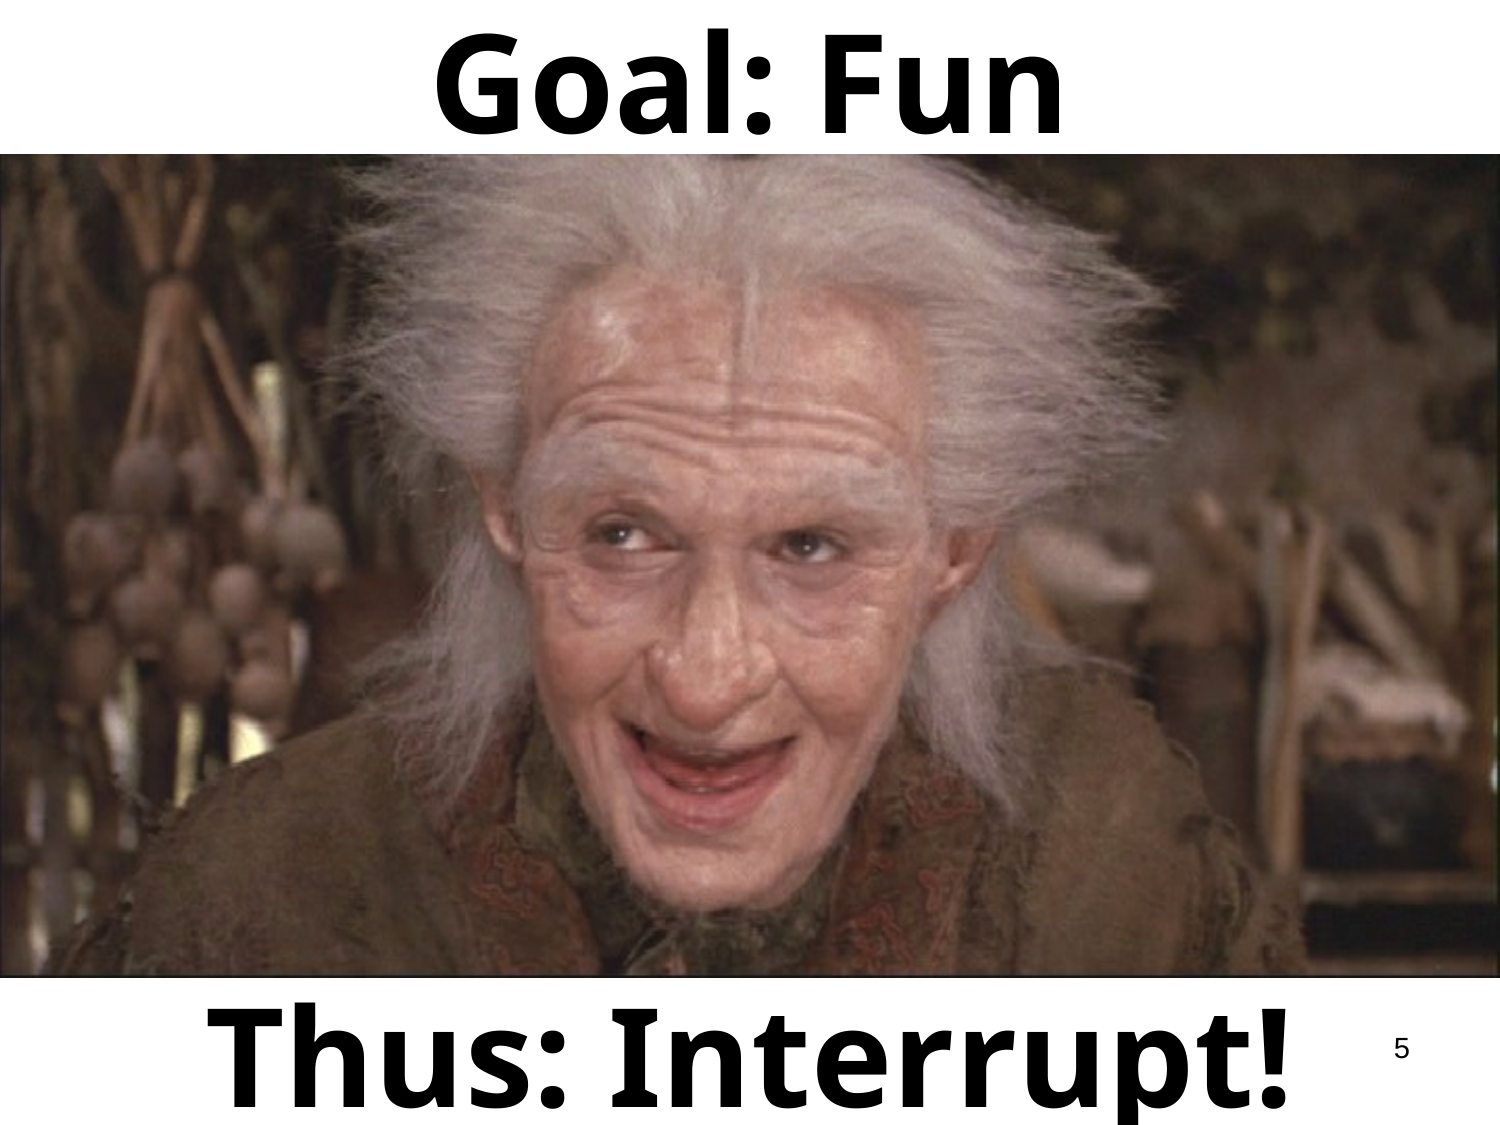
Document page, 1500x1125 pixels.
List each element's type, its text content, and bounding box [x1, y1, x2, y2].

picture [0, 154, 1500, 978]
title Thus: Interrupt! [75, 960, 1426, 1125]
title Goal: Fun [75, 0, 1426, 154]
